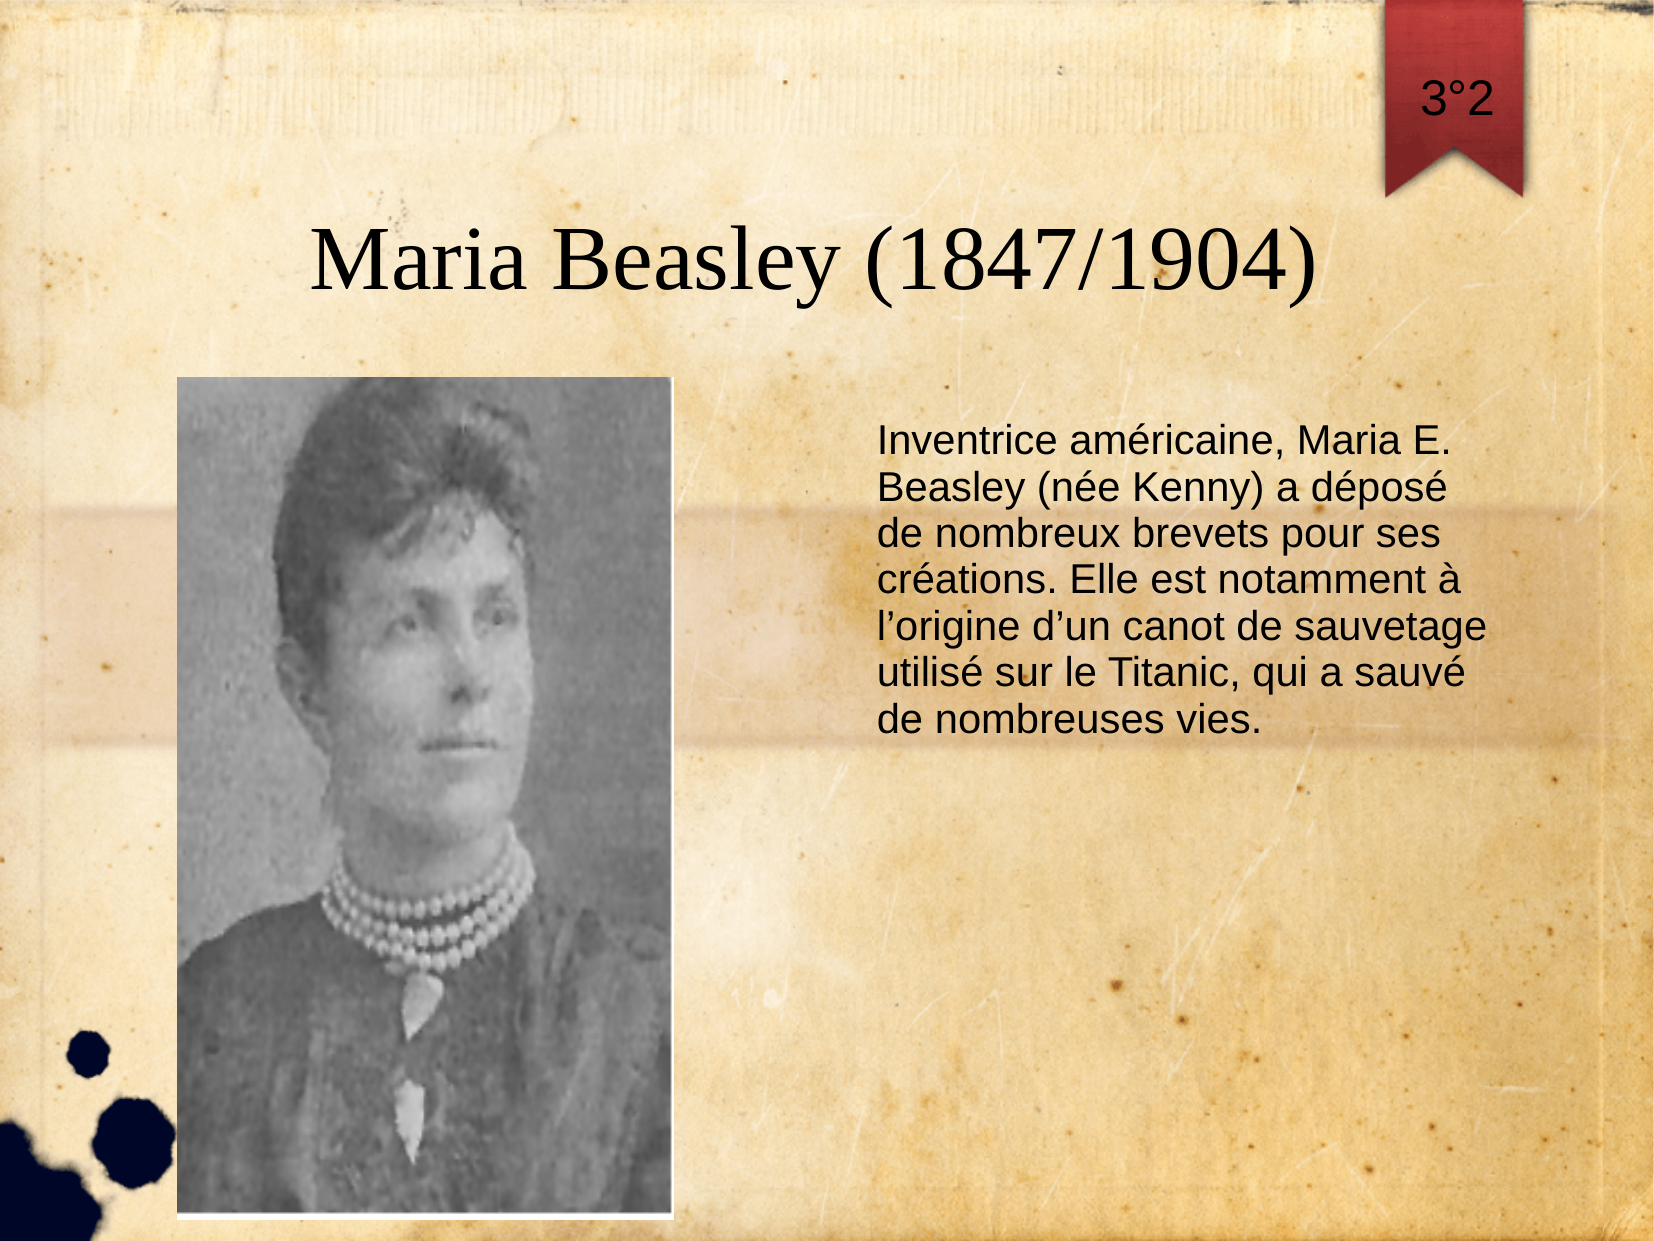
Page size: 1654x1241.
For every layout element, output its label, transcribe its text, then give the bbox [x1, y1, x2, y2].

text_box Inventrice américaine, Maria E. Beasley (née Kenny) a déposé de nombreux brevets pour ses créations. Elle est notamment à l’origine d’un canot de sauvetage utilisé sur le Titanic, qui a sauvé de nombreuses vies. [862, 409, 1512, 863]
title Maria Beasley (1847/1904) [70, 155, 1559, 363]
text_box 3°2 [1405, 62, 1512, 139]
picture [0, 0, 1654, 1241]
